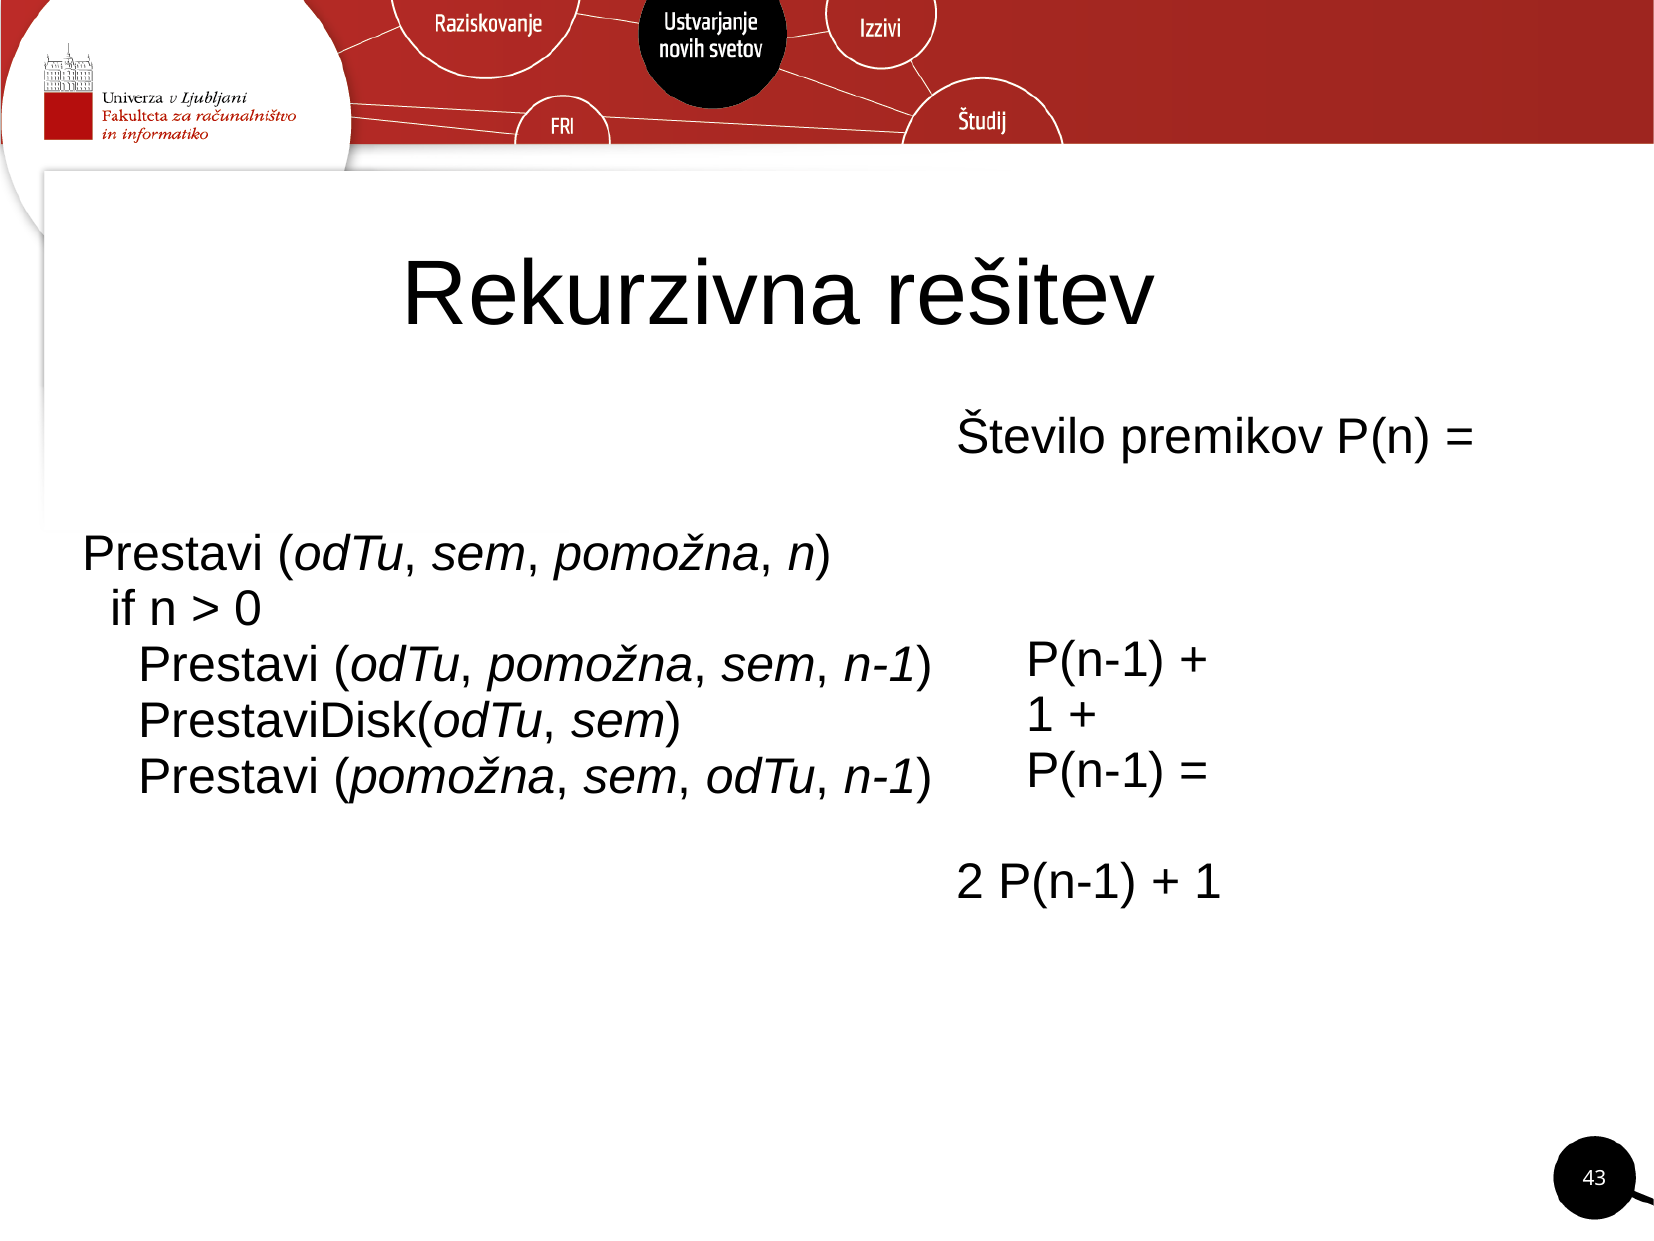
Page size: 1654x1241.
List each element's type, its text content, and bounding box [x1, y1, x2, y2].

title Rekurzivna rešitev [35, 188, 1524, 397]
picture [0, 0, 1654, 1241]
list Število premikov P(n) = P(n-1) + 1 + P(n-1) = 2 P(n-1) + 1 [956, 407, 1654, 1004]
list Prestavi (odTu, sem, pomožna, n) if n > 0 Prestavi (odTu, pomožna, sem, n-1) PrestaviDisk(odTu, sem) Prestavi (pomožna, sem, odTu, n-1) [82, 413, 945, 1010]
text_box <številka> [1553, 1145, 1636, 1212]
